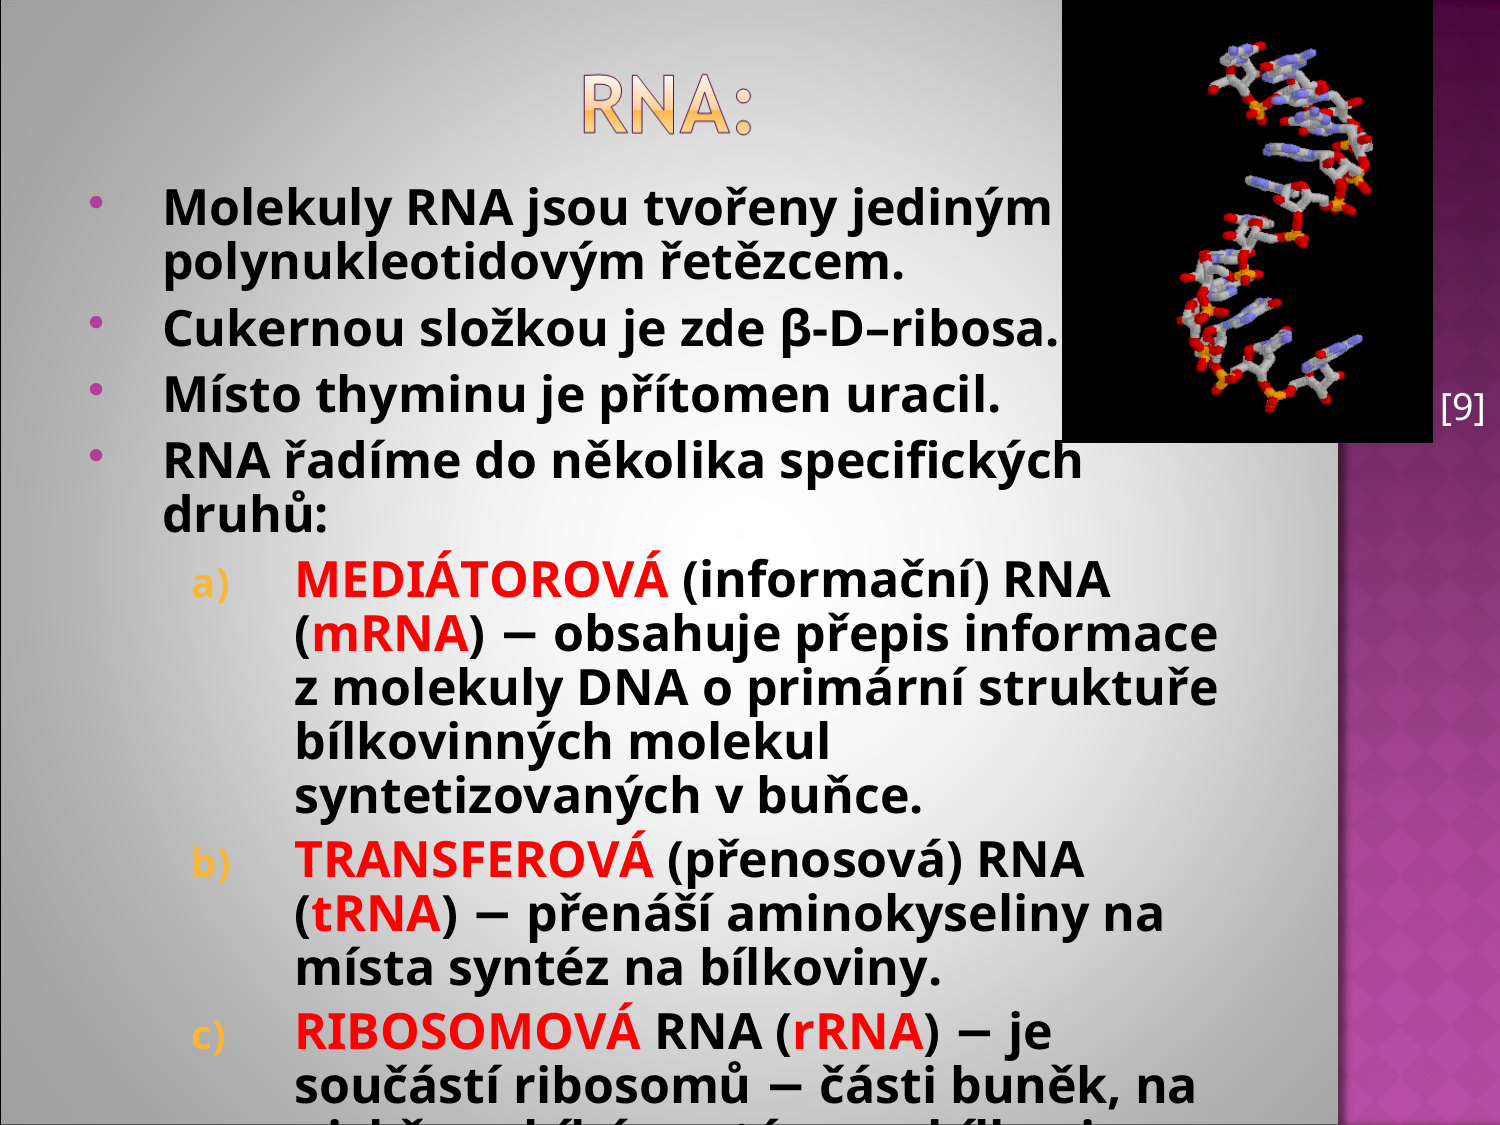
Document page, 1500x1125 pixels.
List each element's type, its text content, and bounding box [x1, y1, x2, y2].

picture [0, 0, 1500, 1125]
text_box [9] [1424, 374, 1500, 436]
text_box [73, 23, 1062, 152]
list Molekuly RNA jsou tvořeny jediným polynukleotidovým řetězcem. Cukernou složkou je zde β-D–ribosa. Místo thyminu je přítomen uracil. RNA řadíme do několika specifických druhů: MEDIÁTOROVÁ (informační) RNA (mRNA) − obsahuje přepis informace z molekuly DNA o primární struktuře bílkovinných molekul syntetizovaných v buňce. TRANSFEROVÁ (přenosová) RNA (tRNA) − přenáší aminokyseliny na místa syntéz na bílkoviny. RIBOSOMOVÁ RNA (rRNA) − je součástí ribosomů − části buněk, na nichž probíhá syntéza na bílkoviny (proteosyntéza). [75, 174, 1263, 1125]
